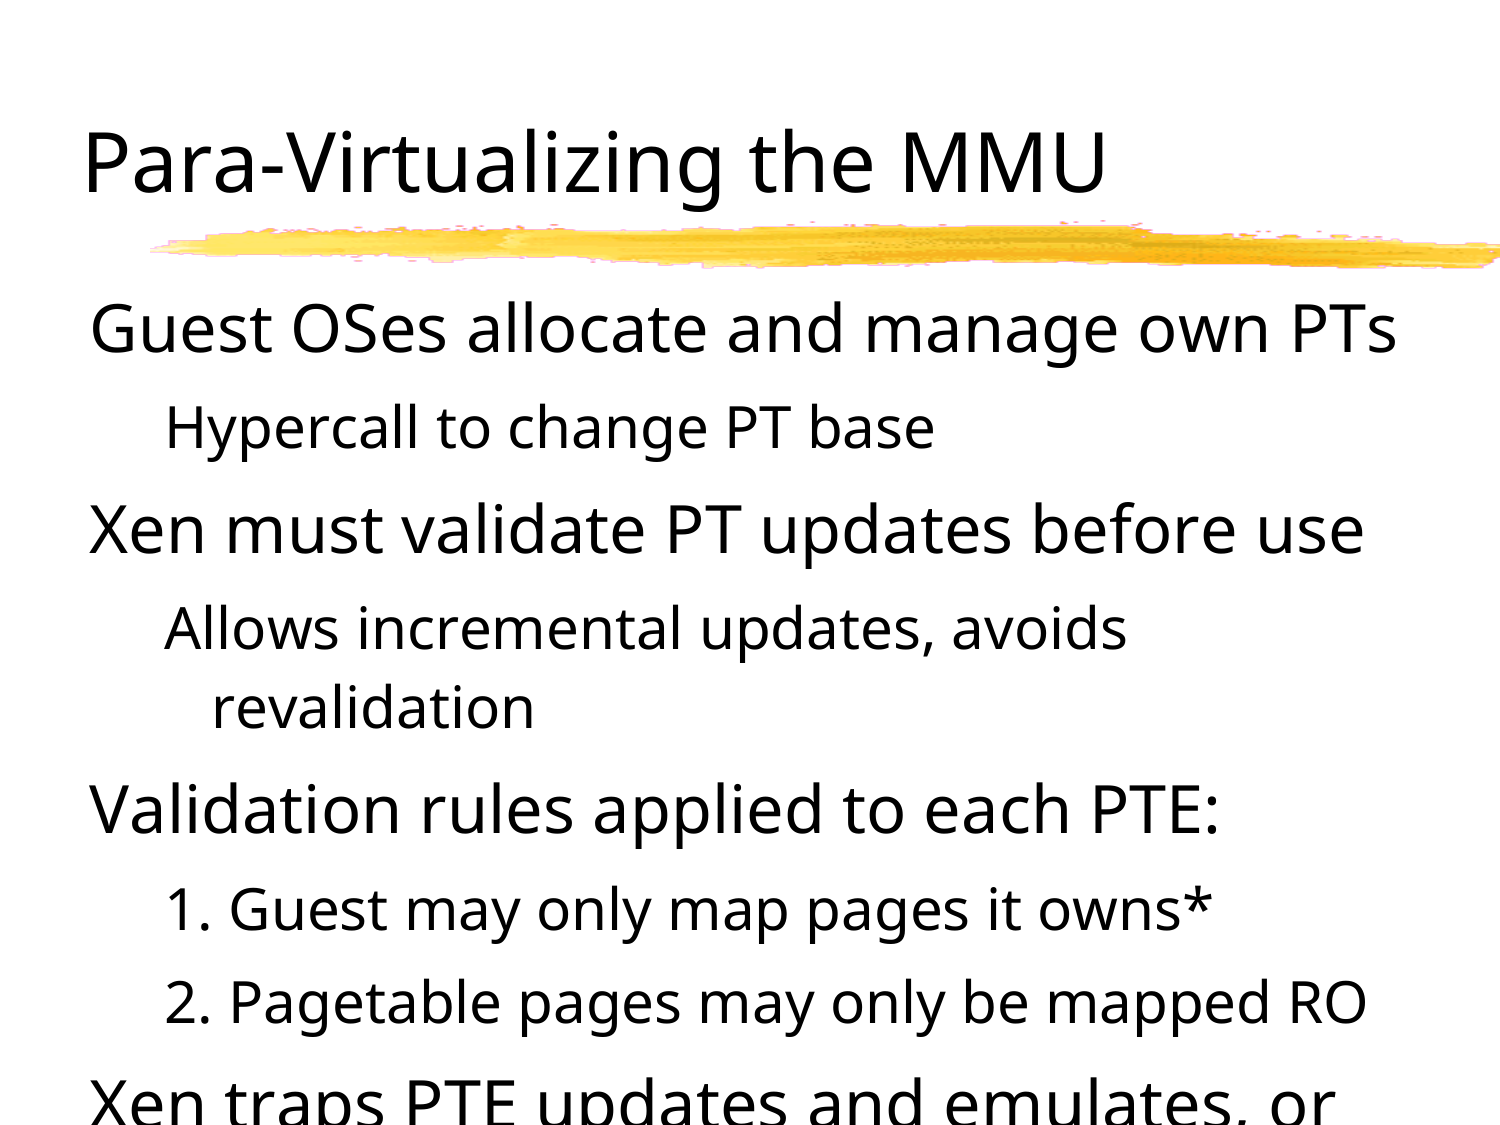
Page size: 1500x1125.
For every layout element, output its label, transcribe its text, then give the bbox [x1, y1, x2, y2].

title Para-Virtualizing the MMU [66, 37, 1342, 225]
list Guest OSes allocate and manage own PTs Hypercall to change PT base Xen must validate PT updates before use Allows incremental updates, avoids revalidation Validation rules applied to each PTE: 1. Guest may only map pages it owns* 2. Pagetable pages may only be mapped RO Xen traps PTE updates and emulates, or ‘unhooks’ PTE page for bulk updates [75, 273, 1465, 1111]
picture [150, 215, 1500, 279]
